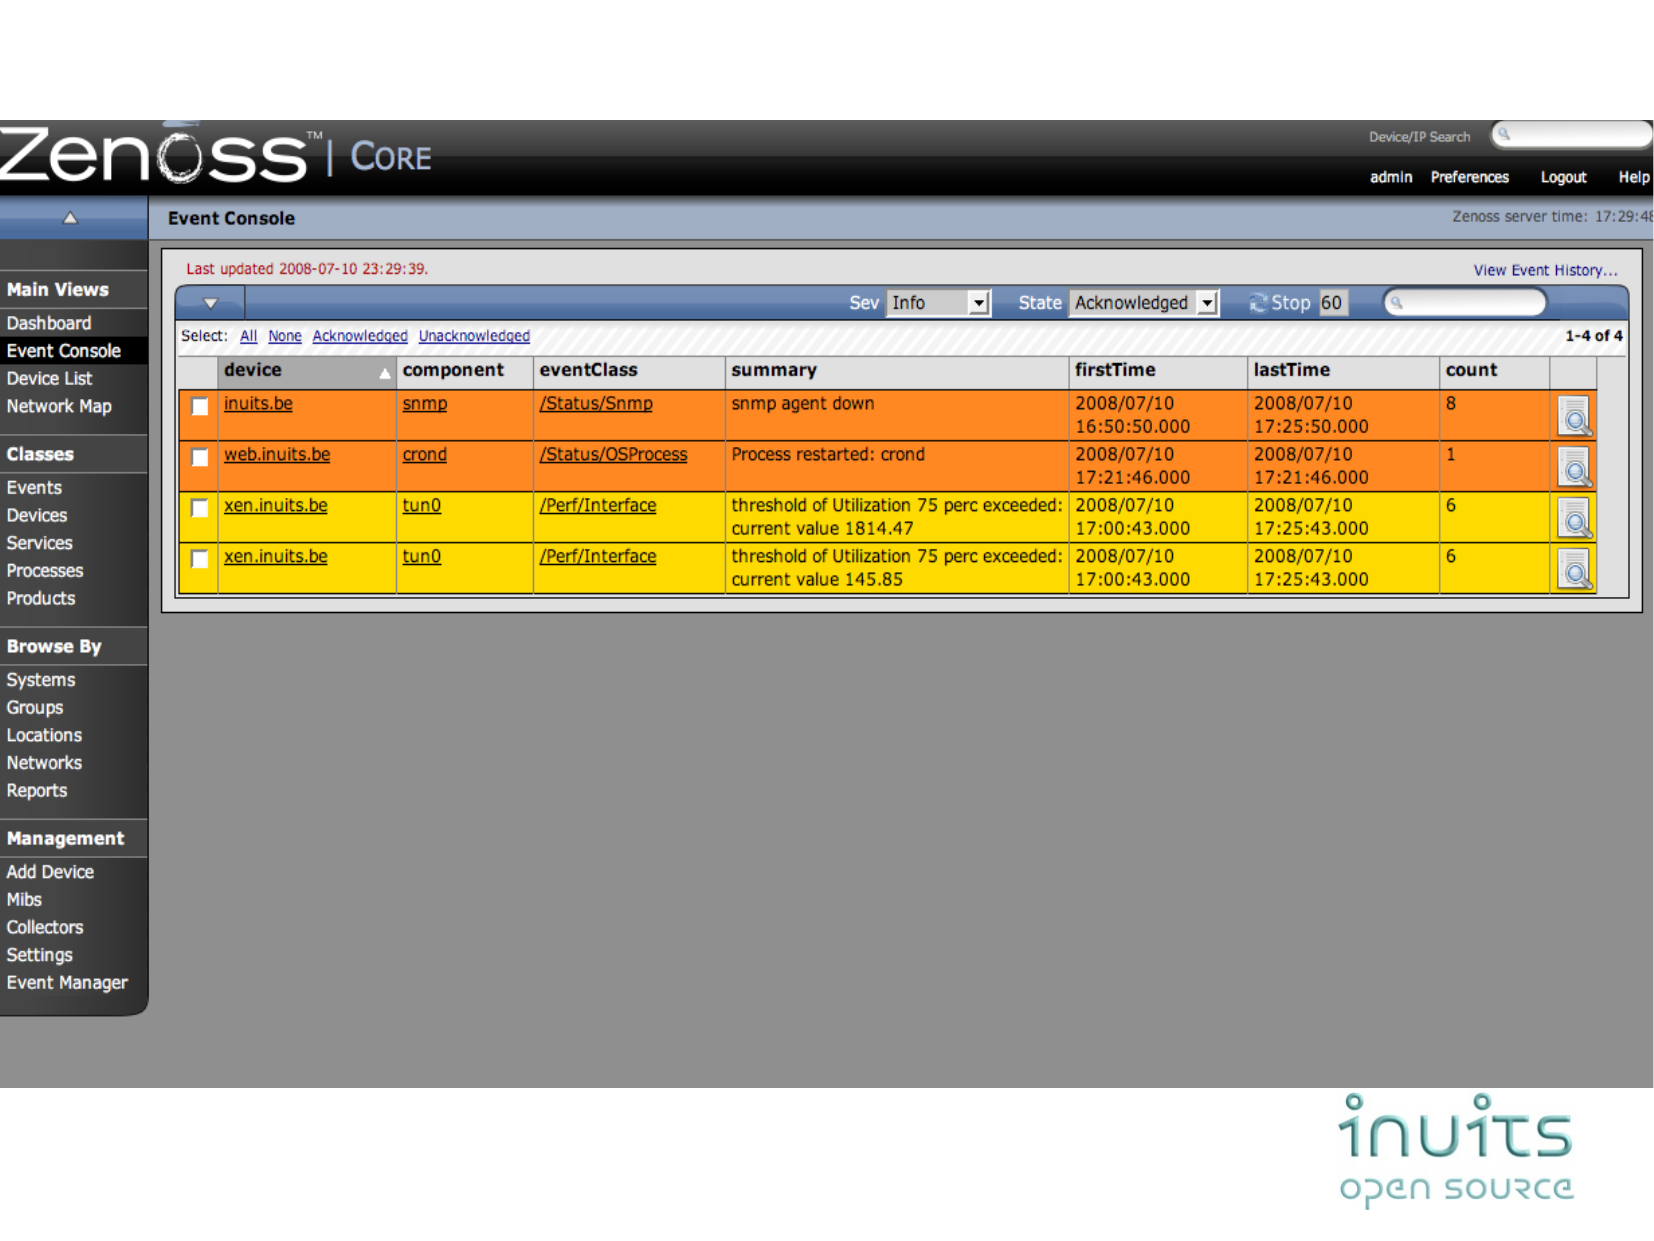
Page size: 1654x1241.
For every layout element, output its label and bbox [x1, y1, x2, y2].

picture [0, 112, 1654, 1210]
